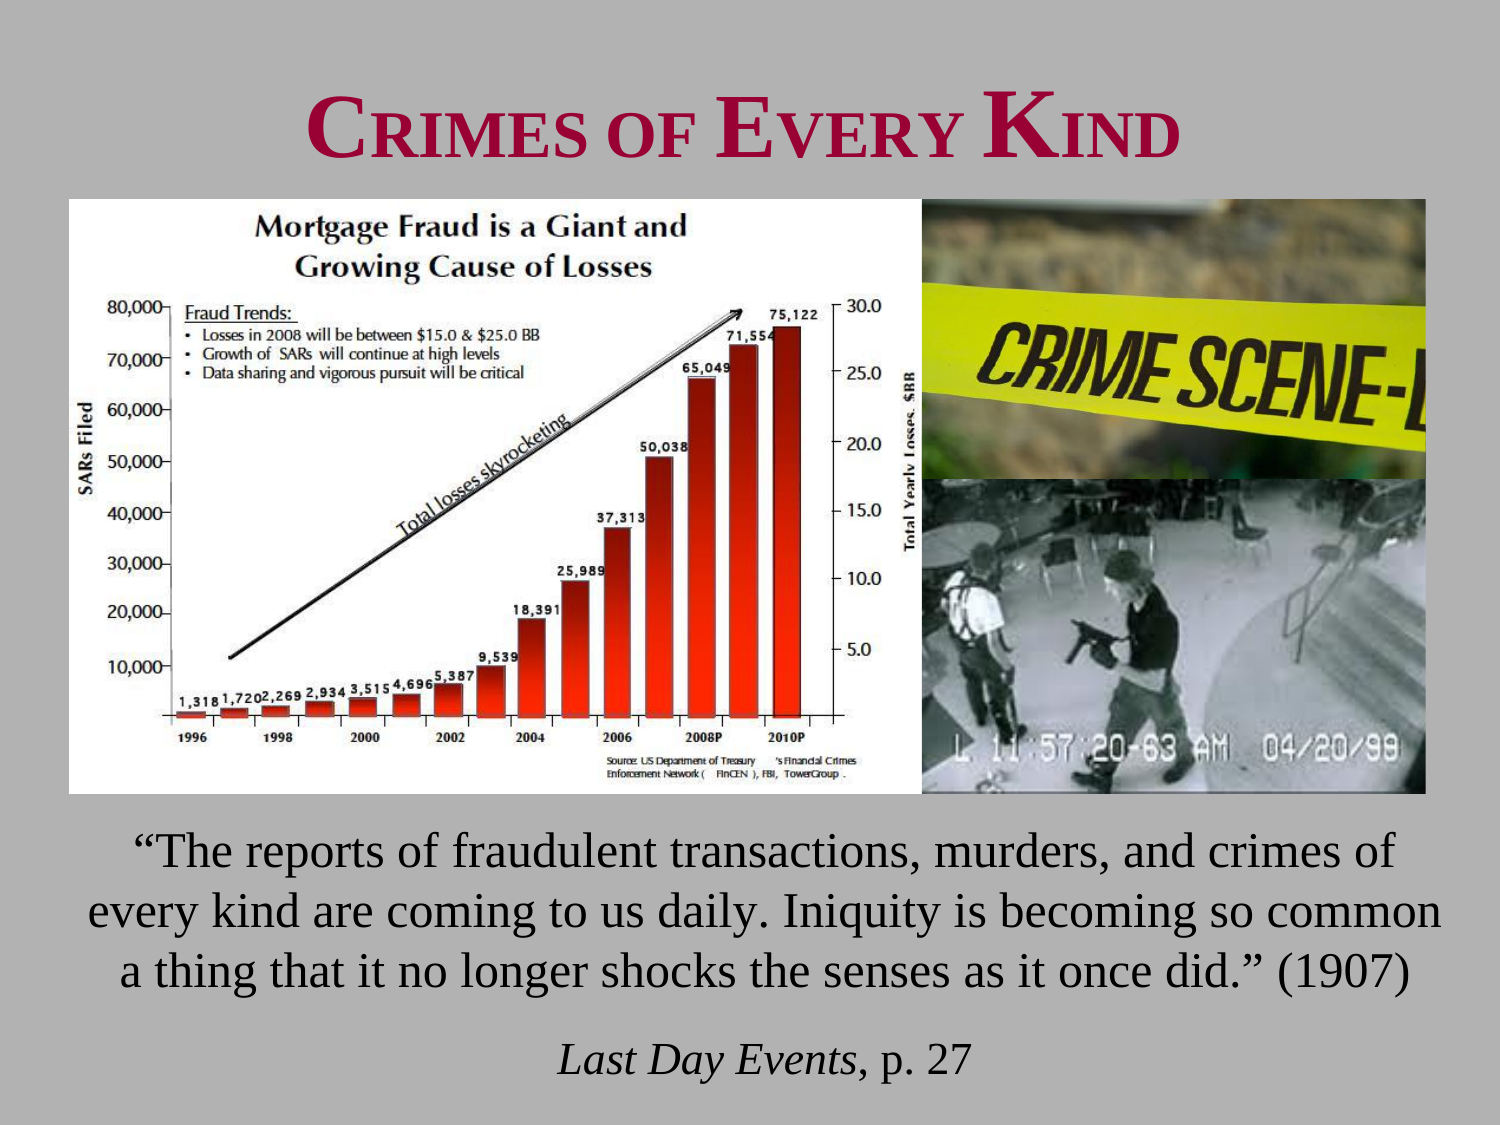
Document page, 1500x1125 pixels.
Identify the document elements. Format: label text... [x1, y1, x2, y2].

picture [69, 199, 1426, 794]
text_box CRIMES OF EVERY KIND [137, 50, 1351, 186]
text_box “The reports of fraudulent transactions, murders, and crimes of every kind are coming to us daily. Iniquity is becoming so common a thing that it no longer shocks the senses as it once did.” (1907) Last Day Events, p. 27 [60, 809, 1471, 1092]
